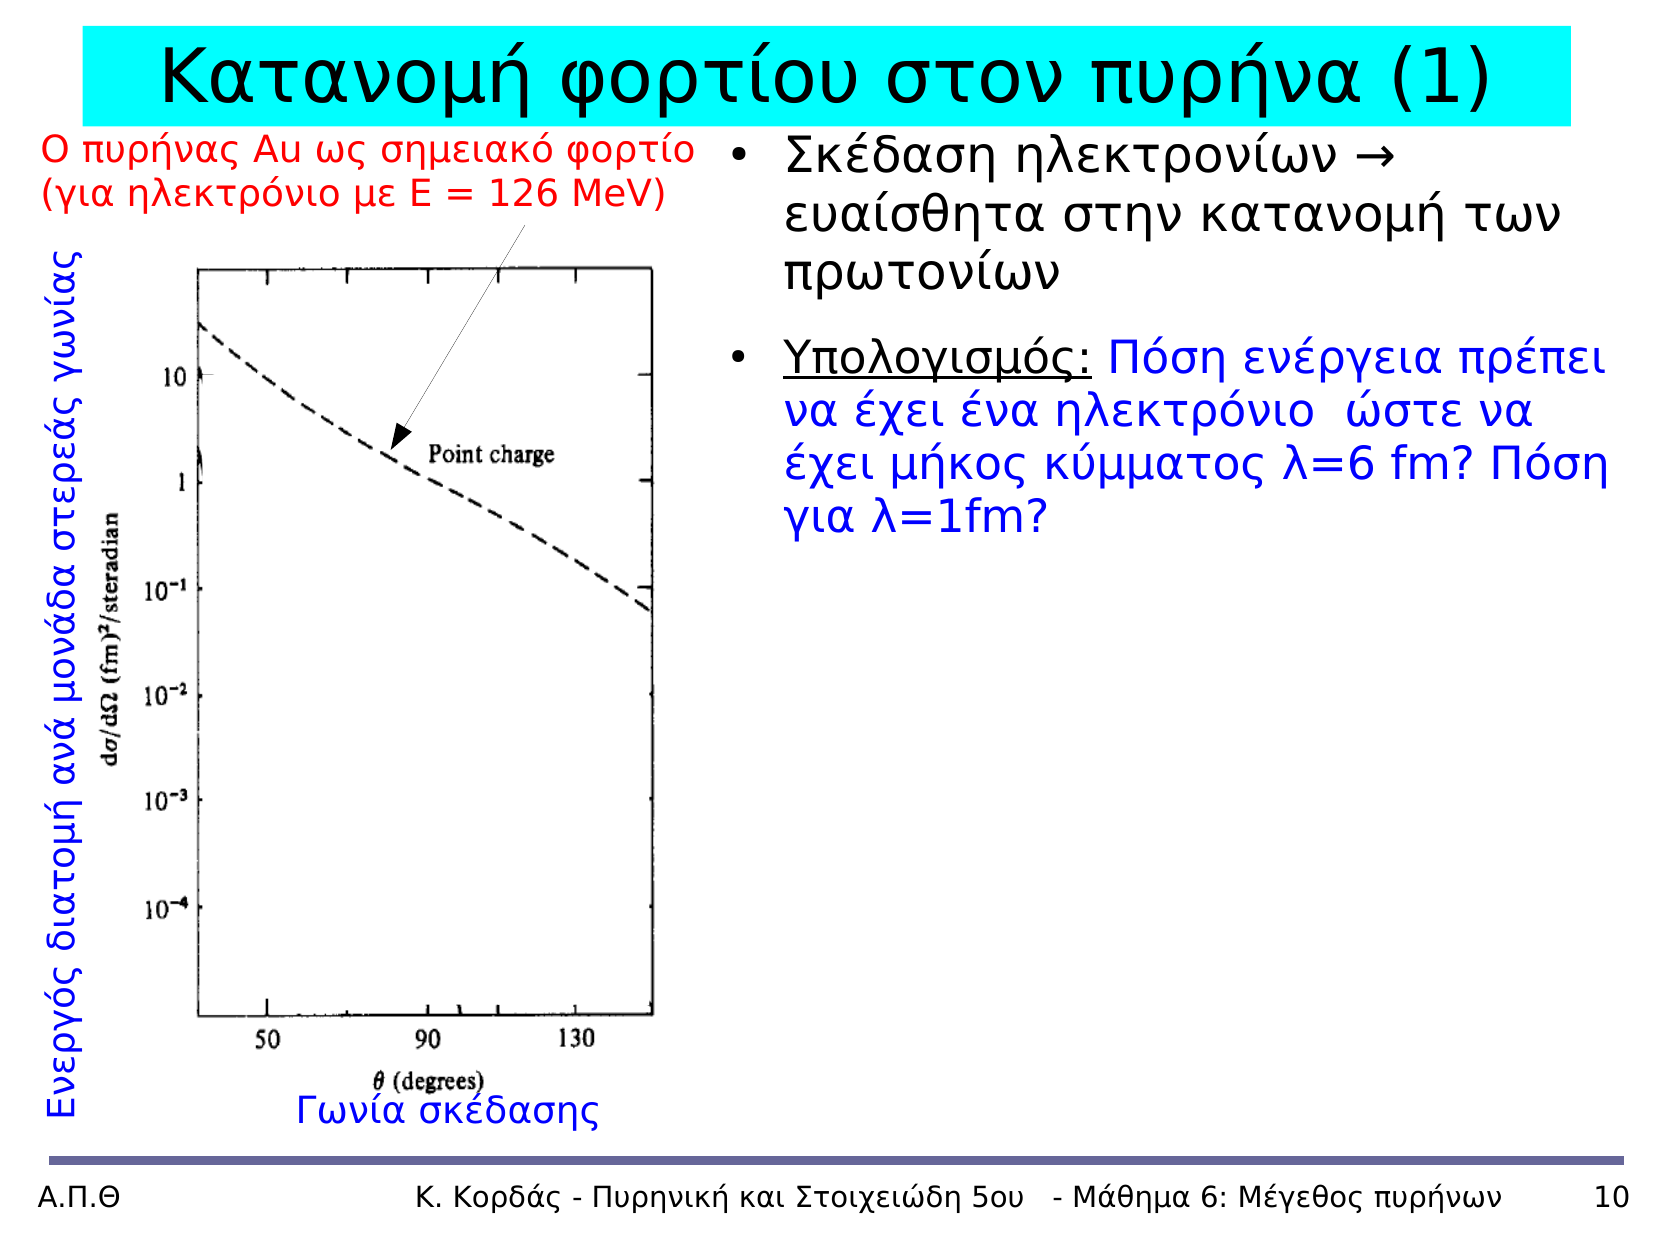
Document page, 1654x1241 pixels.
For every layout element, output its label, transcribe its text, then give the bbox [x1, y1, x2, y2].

list Σκέδαση ηλεκτρονίων → ευαίσθητα στην κατανομή των πρωτονίων Υπολογισμός: Πόση ενέργεια πρέπει να έχει ένα ηλεκτρόνιο ώστε να έχει μήκος κύμματος λ=6 fm? Πόση για λ=1fm? [712, 126, 1613, 1088]
text_box Ο πυρήνας Au ως σημειακό φορτίο (για ηλεκτρόνιο με Ε = 126 MeV) [25, 120, 747, 224]
text_box Γωνία σκέδασης [280, 1081, 656, 1141]
picture [92, 262, 673, 1099]
text_box Ενεργός διατομή ανά μονάδα στερεάς γωνίας [32, 224, 92, 1136]
title Κατανομή φορτίου στον πυρήνα (1) [82, 25, 1571, 126]
text_box [202, 375, 650, 1011]
